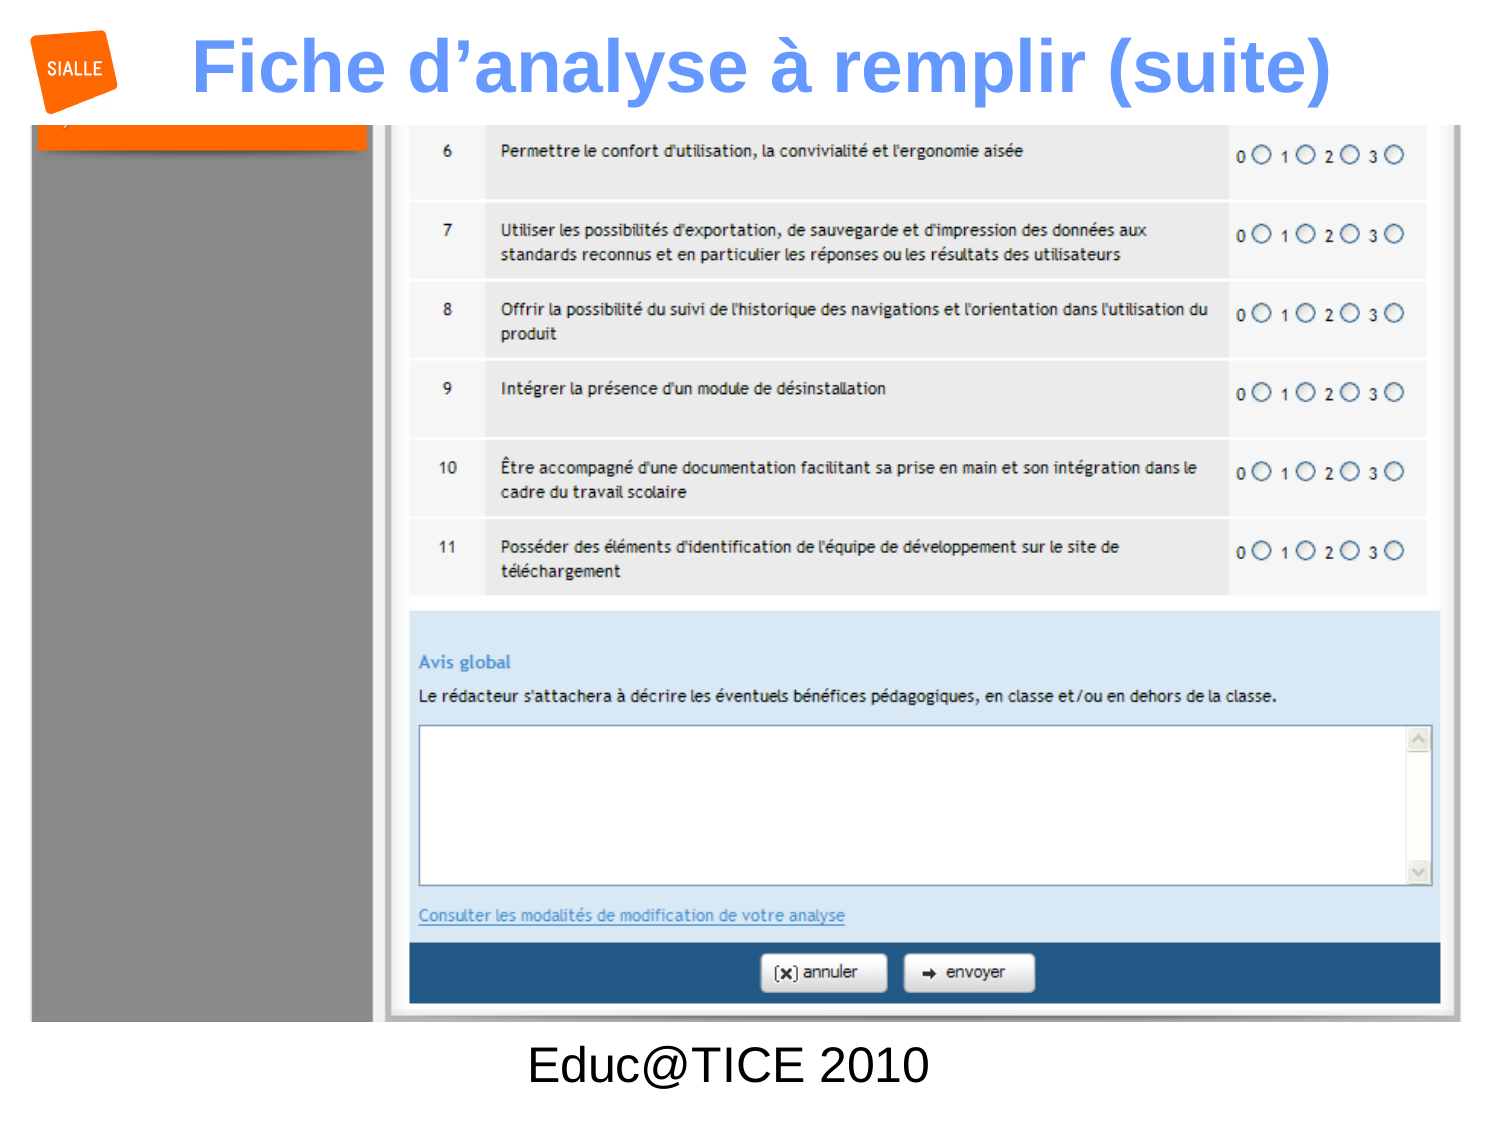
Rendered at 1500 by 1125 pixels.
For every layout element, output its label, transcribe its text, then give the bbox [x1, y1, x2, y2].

picture [29, 125, 1462, 1022]
picture [29, 30, 118, 116]
title Fiche d’analyse à remplir (suite) [74, 0, 1450, 125]
